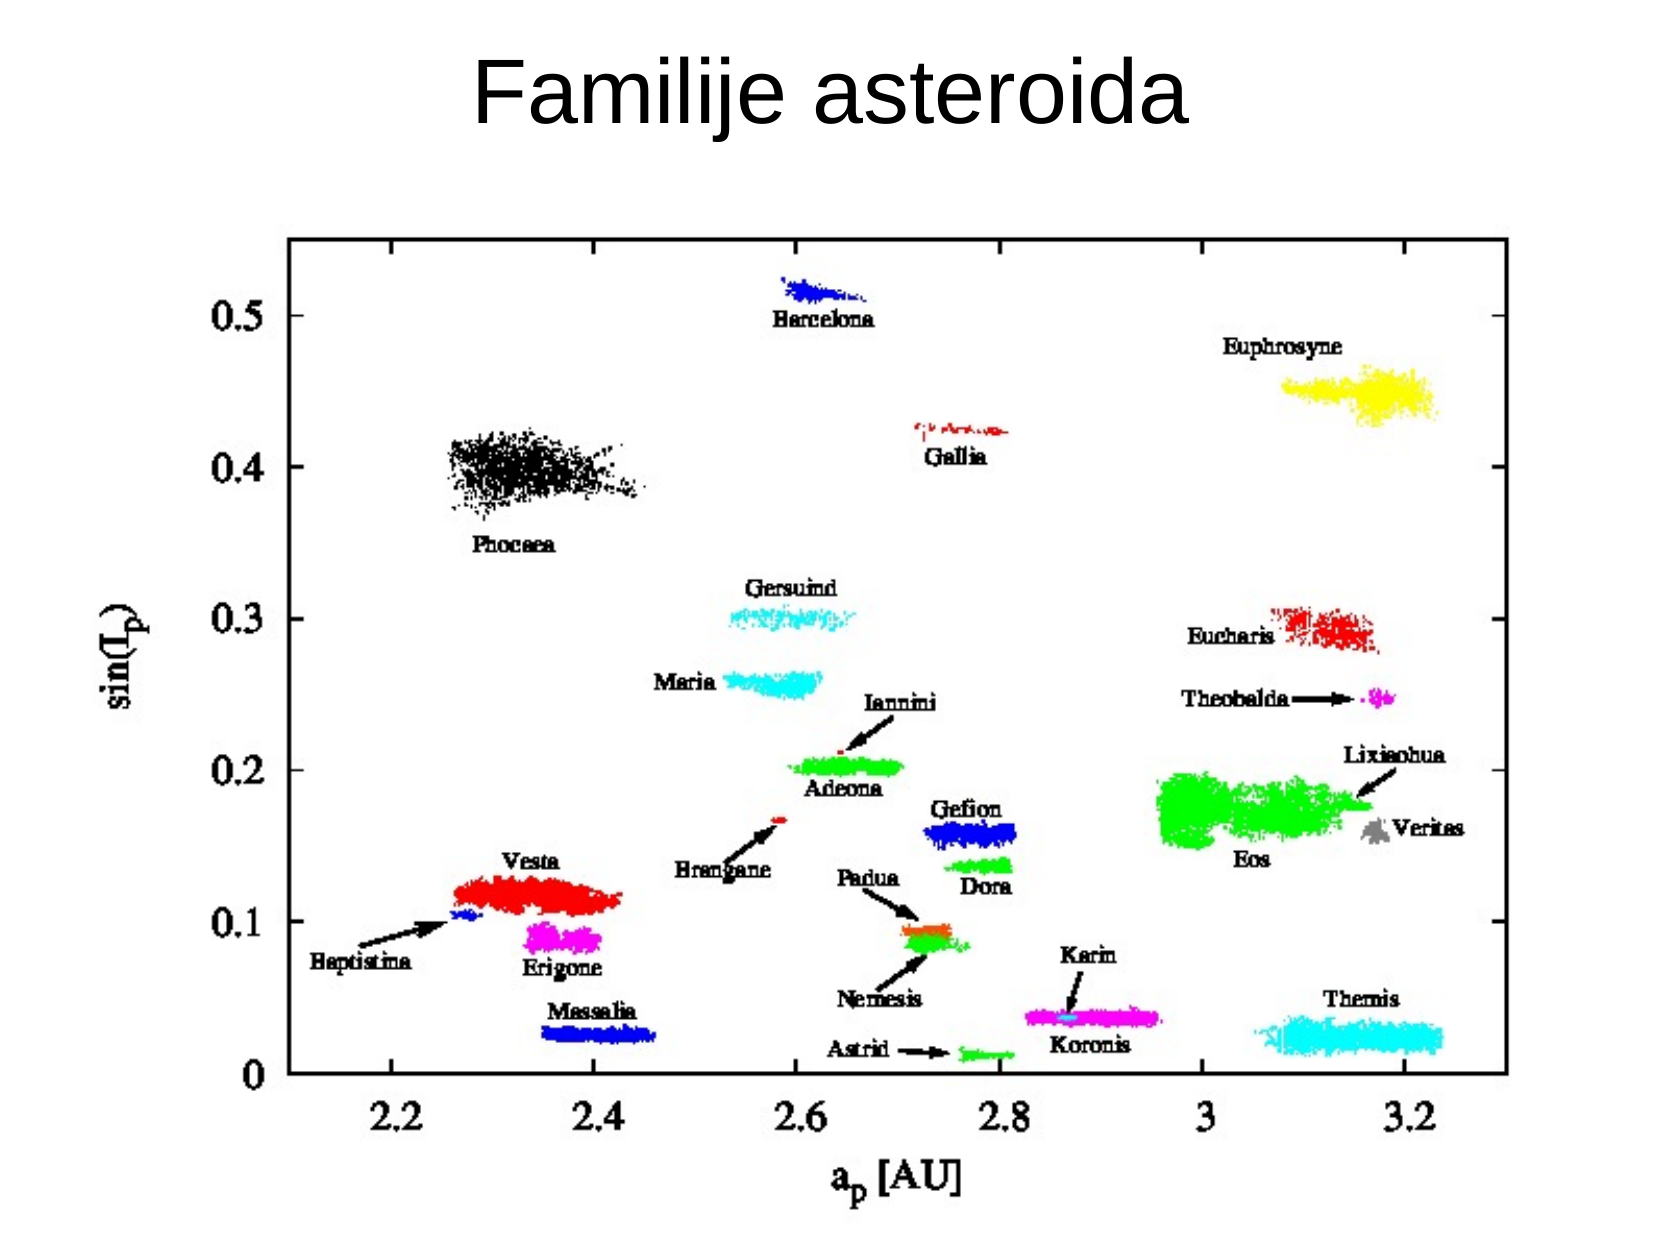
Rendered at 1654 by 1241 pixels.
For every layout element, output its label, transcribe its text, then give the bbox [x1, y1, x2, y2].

picture [77, 190, 1578, 1241]
title Familije asteroida [86, 34, 1576, 151]
